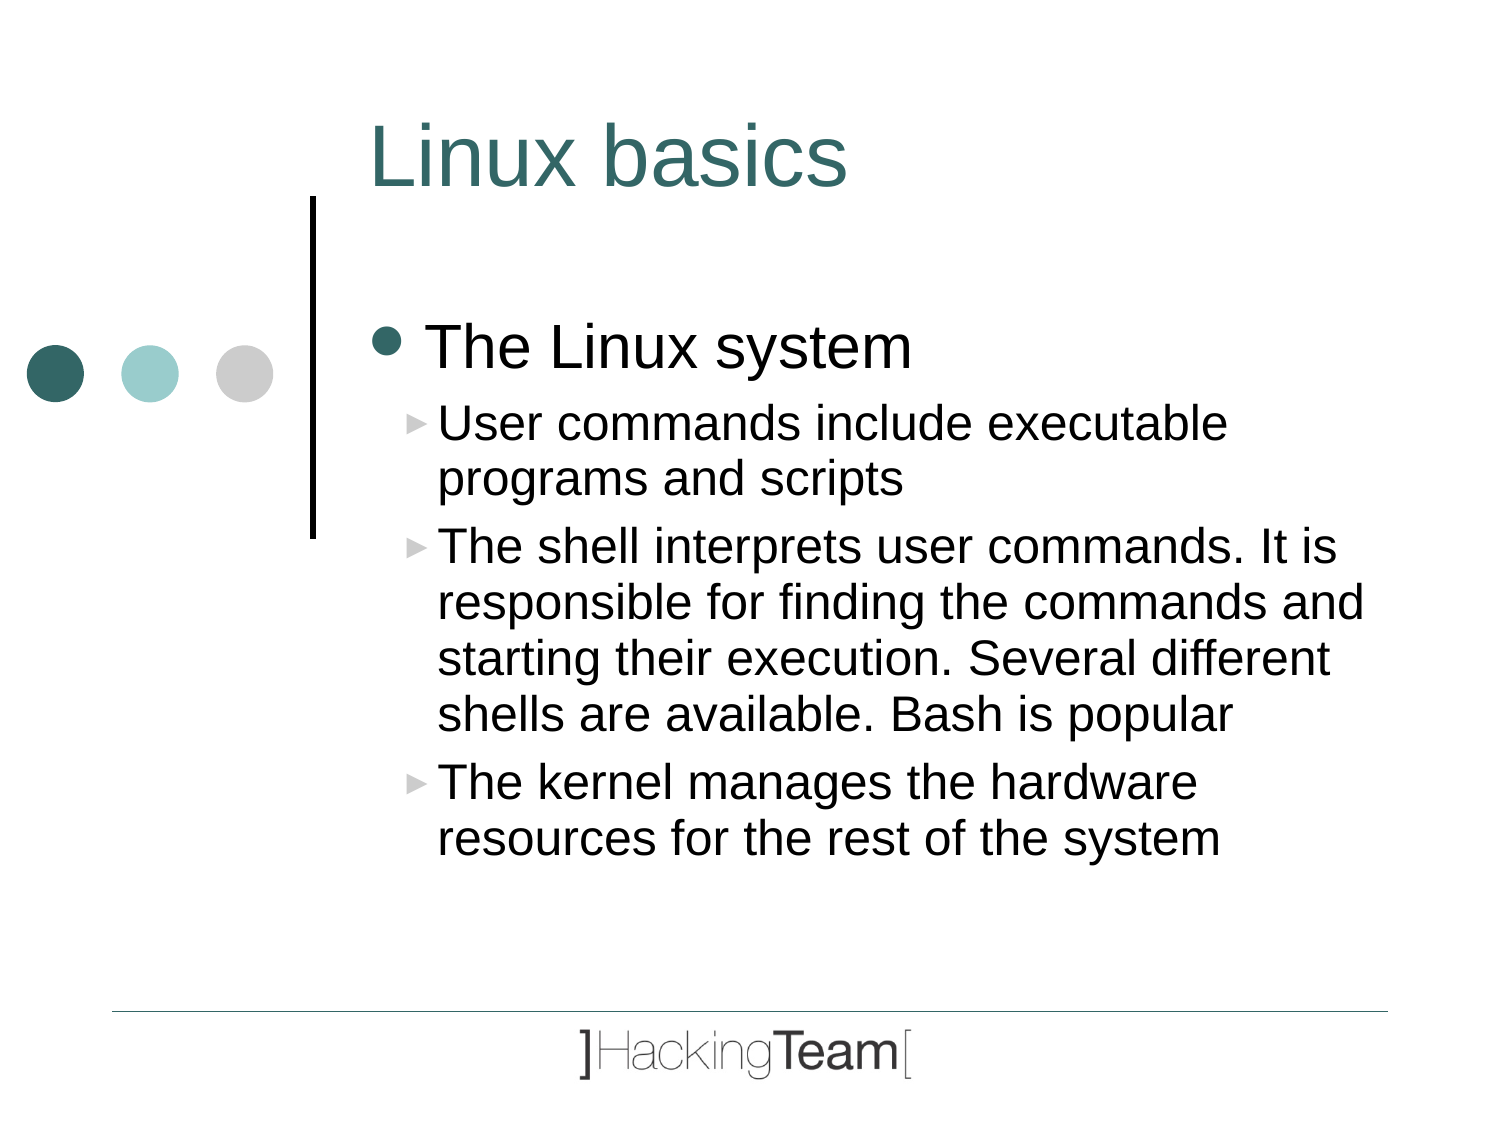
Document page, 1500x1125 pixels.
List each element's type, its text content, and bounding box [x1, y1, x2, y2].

list The Linux system User commands include executable programs and scripts The shell interprets user commands. It is responsible for finding the commands and starting their execution. Several different shells are available. Bash is popular The kernel manages the hardware resources for the rest of the system [249, 312, 1401, 1041]
title Linux basics [249, 38, 1401, 275]
picture [574, 1041, 916, 1084]
